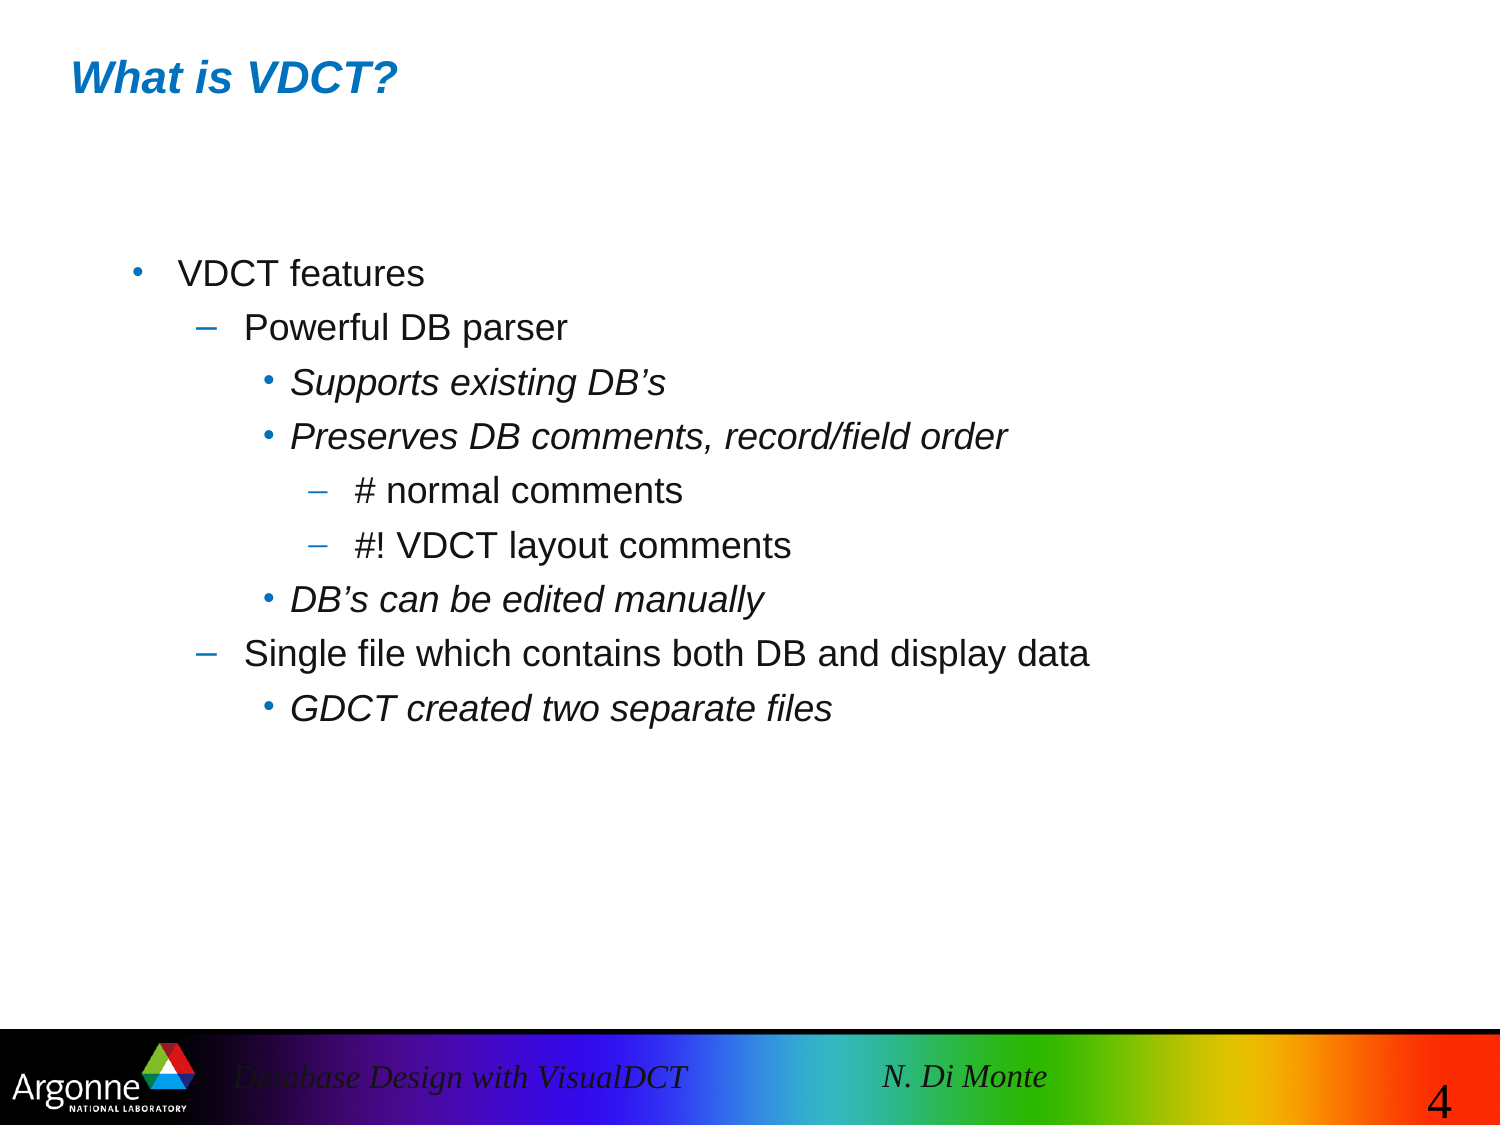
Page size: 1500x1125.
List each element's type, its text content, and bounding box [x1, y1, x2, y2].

title What is VDCT? [55, 54, 1361, 112]
list VDCT features Powerful DB parser Supports existing DB’s Preserves DB comments, record/field order # normal comments #! VDCT layout comments DB’s can be edited manually Single file which contains both DB and display data GDCT created two separate files [116, 241, 1461, 792]
picture [0, 1029, 1500, 1125]
